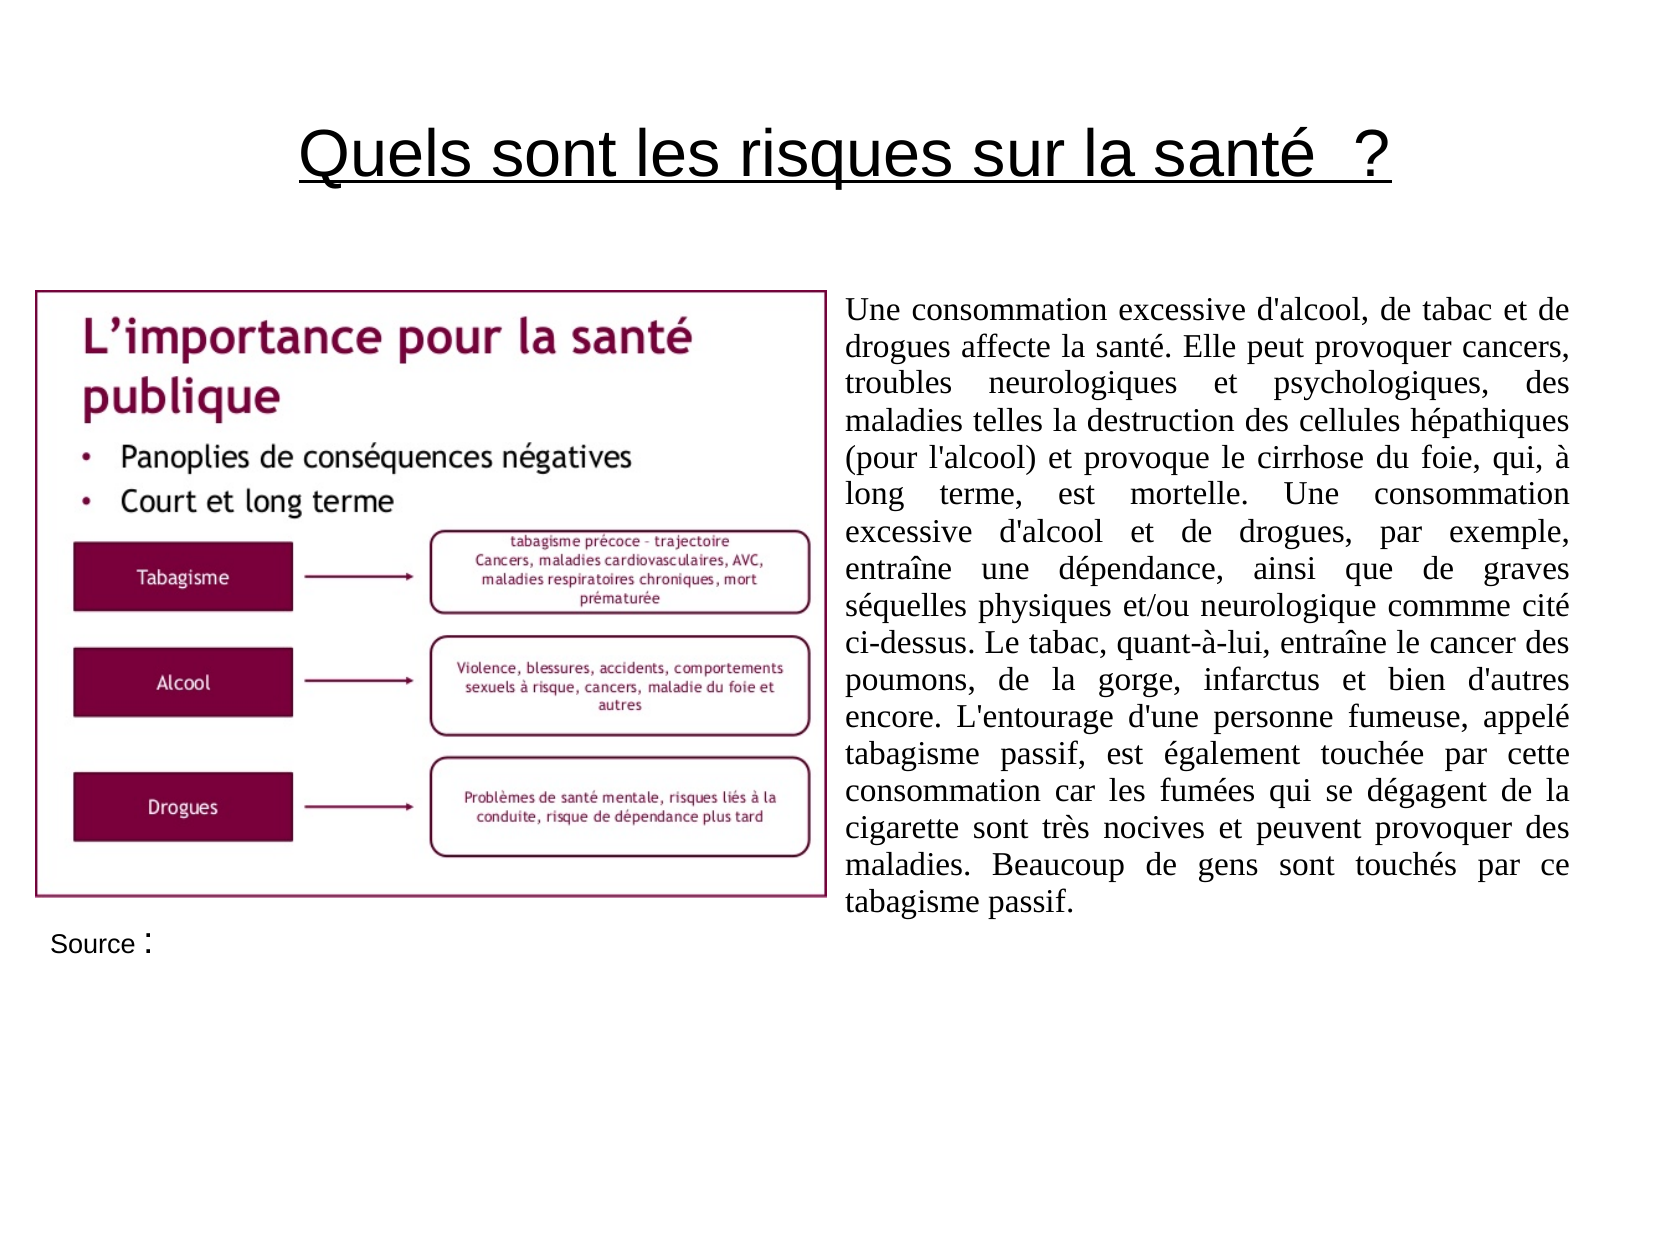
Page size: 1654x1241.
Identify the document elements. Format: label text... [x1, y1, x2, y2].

picture [35, 290, 827, 898]
text_box Source : [35, 911, 180, 969]
list Une consommation excessive d'alcool, de tabac et de drogues affecte la santé. Elle peut provoquer cancers, troubles neurologiques et psychologiques, des maladies telles la destruction des cellules hépathiques (pour l'alcool) et provoque le cirrhose du foie, qui, à long terme, est mortelle. Une consommation excessive d'alcool et de drogues, par exemple, entraîne une dépendance, ainsi que de graves séquelles physiques et/ou neurologique commme cité ci-dessus. Le tabac, quant-à-lui, entraîne le cancer des poumons, de la gorge, infarctus et bien d'autres encore. L'entourage d'une personne fumeuse, appelé tabagisme passif, est également touchée par cette consommation car les fumées qui se dégagent de la cigarette sont très nocives et peuvent provoquer des maladies. Beaucoup de gens sont touchés par ce tabagisme passif. [845, 290, 1572, 1010]
title Quels sont les risques sur la santé ? [82, 49, 1571, 257]
